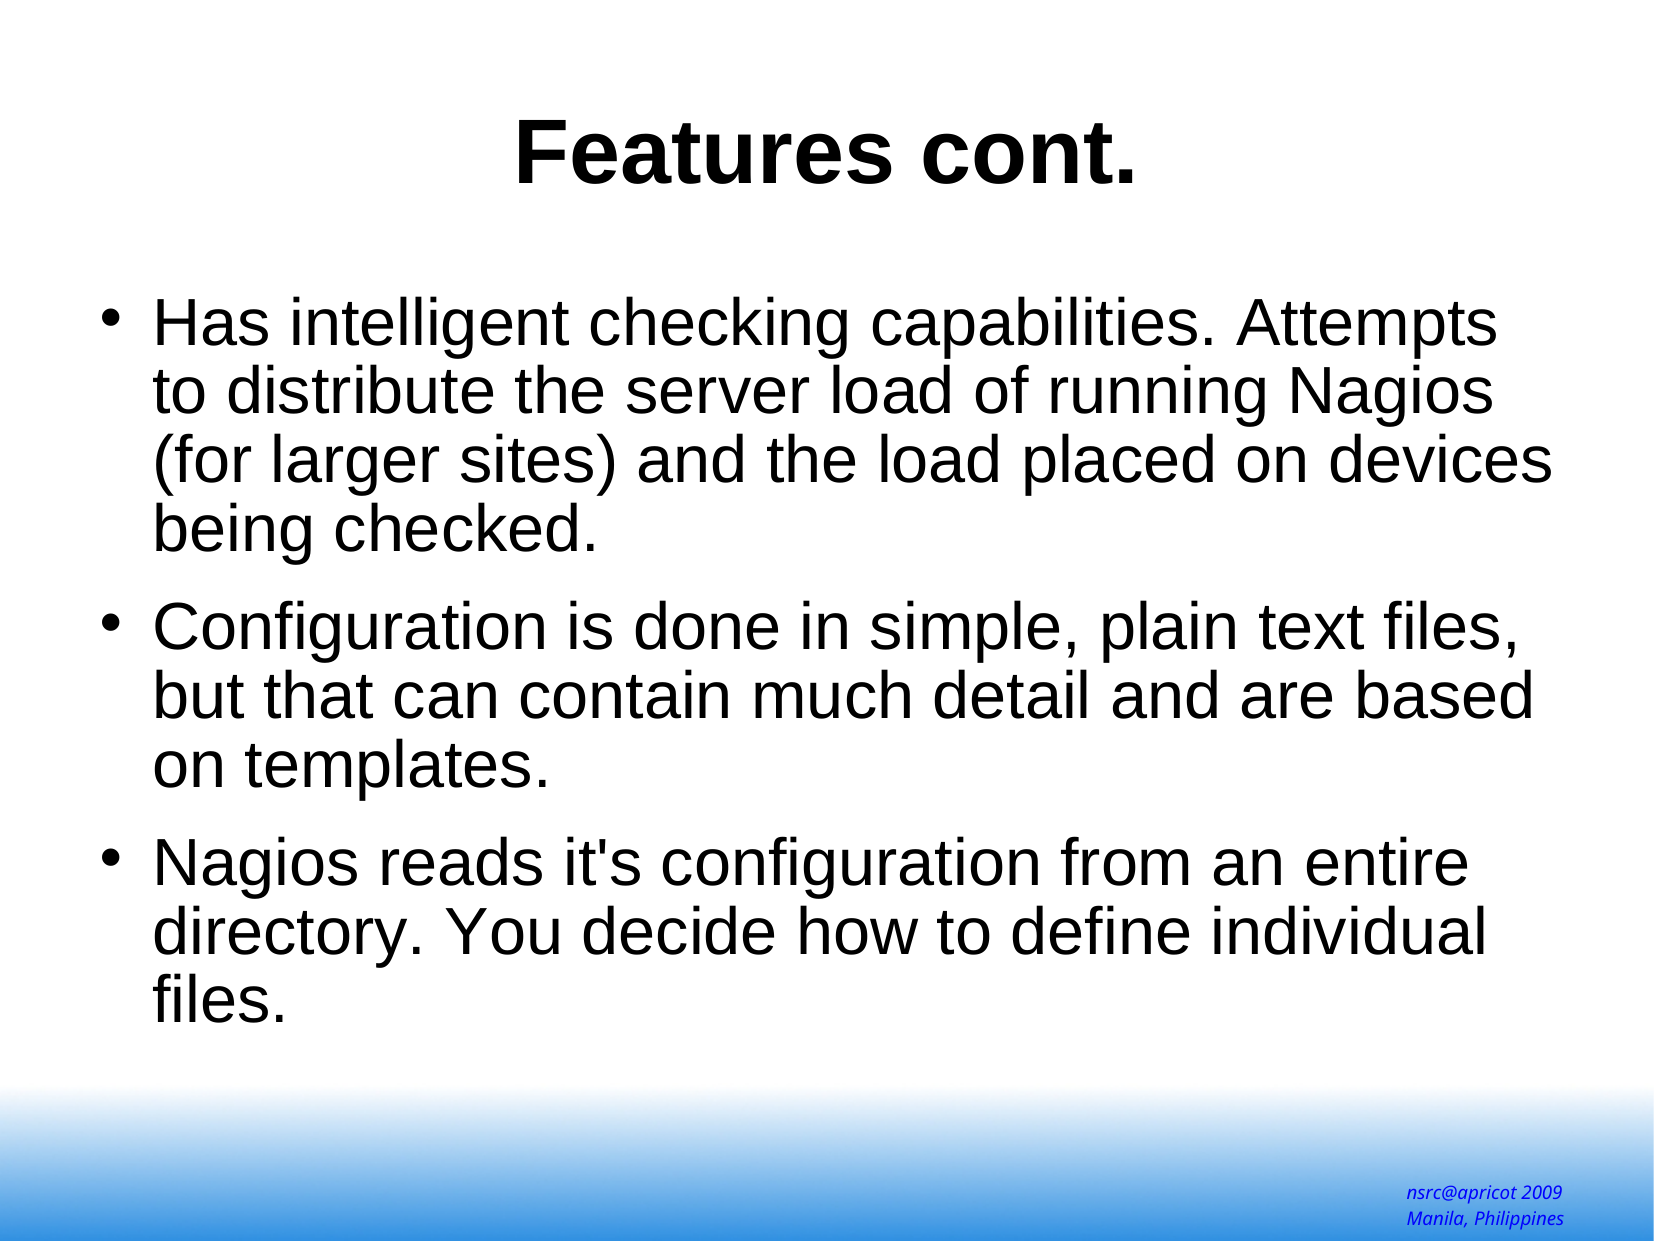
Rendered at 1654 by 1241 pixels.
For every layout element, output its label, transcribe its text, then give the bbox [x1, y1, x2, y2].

title Features cont. [82, 56, 1571, 250]
list Has intelligent checking capabilities. Attempts to distribute the server load of running Nagios (for larger sites) and the load placed on devices being checked. Configuration is done in simple, plain text files, but that can contain much detail and are based on templates. Nagios reads it's configuration from an entire directory. You decide how to define individual files. [82, 290, 1571, 1094]
picture [0, 1083, 1654, 1241]
